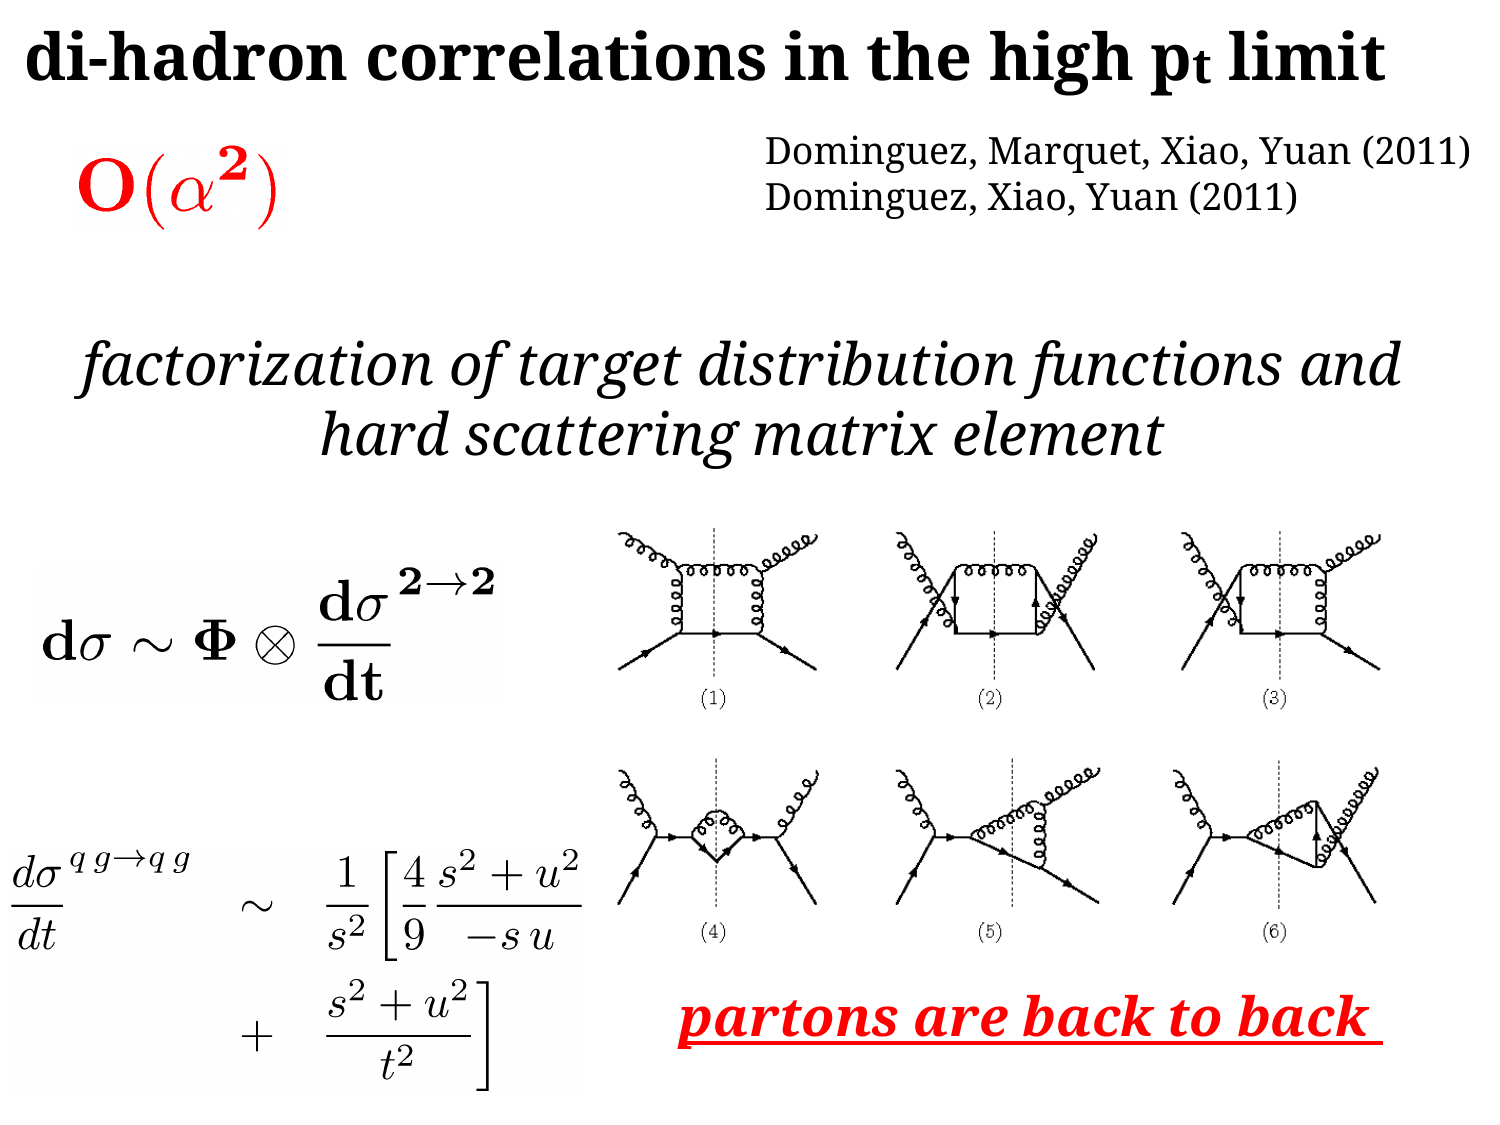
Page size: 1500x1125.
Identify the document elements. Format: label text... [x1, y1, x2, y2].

picture [606, 524, 1388, 951]
text_box di-hadron correlations in the high pt limit [9, 8, 1463, 114]
picture [69, 138, 287, 236]
text_box partons are back to back [637, 975, 1426, 1060]
picture [9, 846, 587, 1094]
picture [37, 562, 504, 703]
text_box Dominguez, Marquet, Xiao, Yuan (2011) Dominguez, Xiao, Yuan (2011) [750, 120, 1494, 225]
text_box factorization of target distribution functions and hard scattering matrix element [0, 320, 1500, 475]
